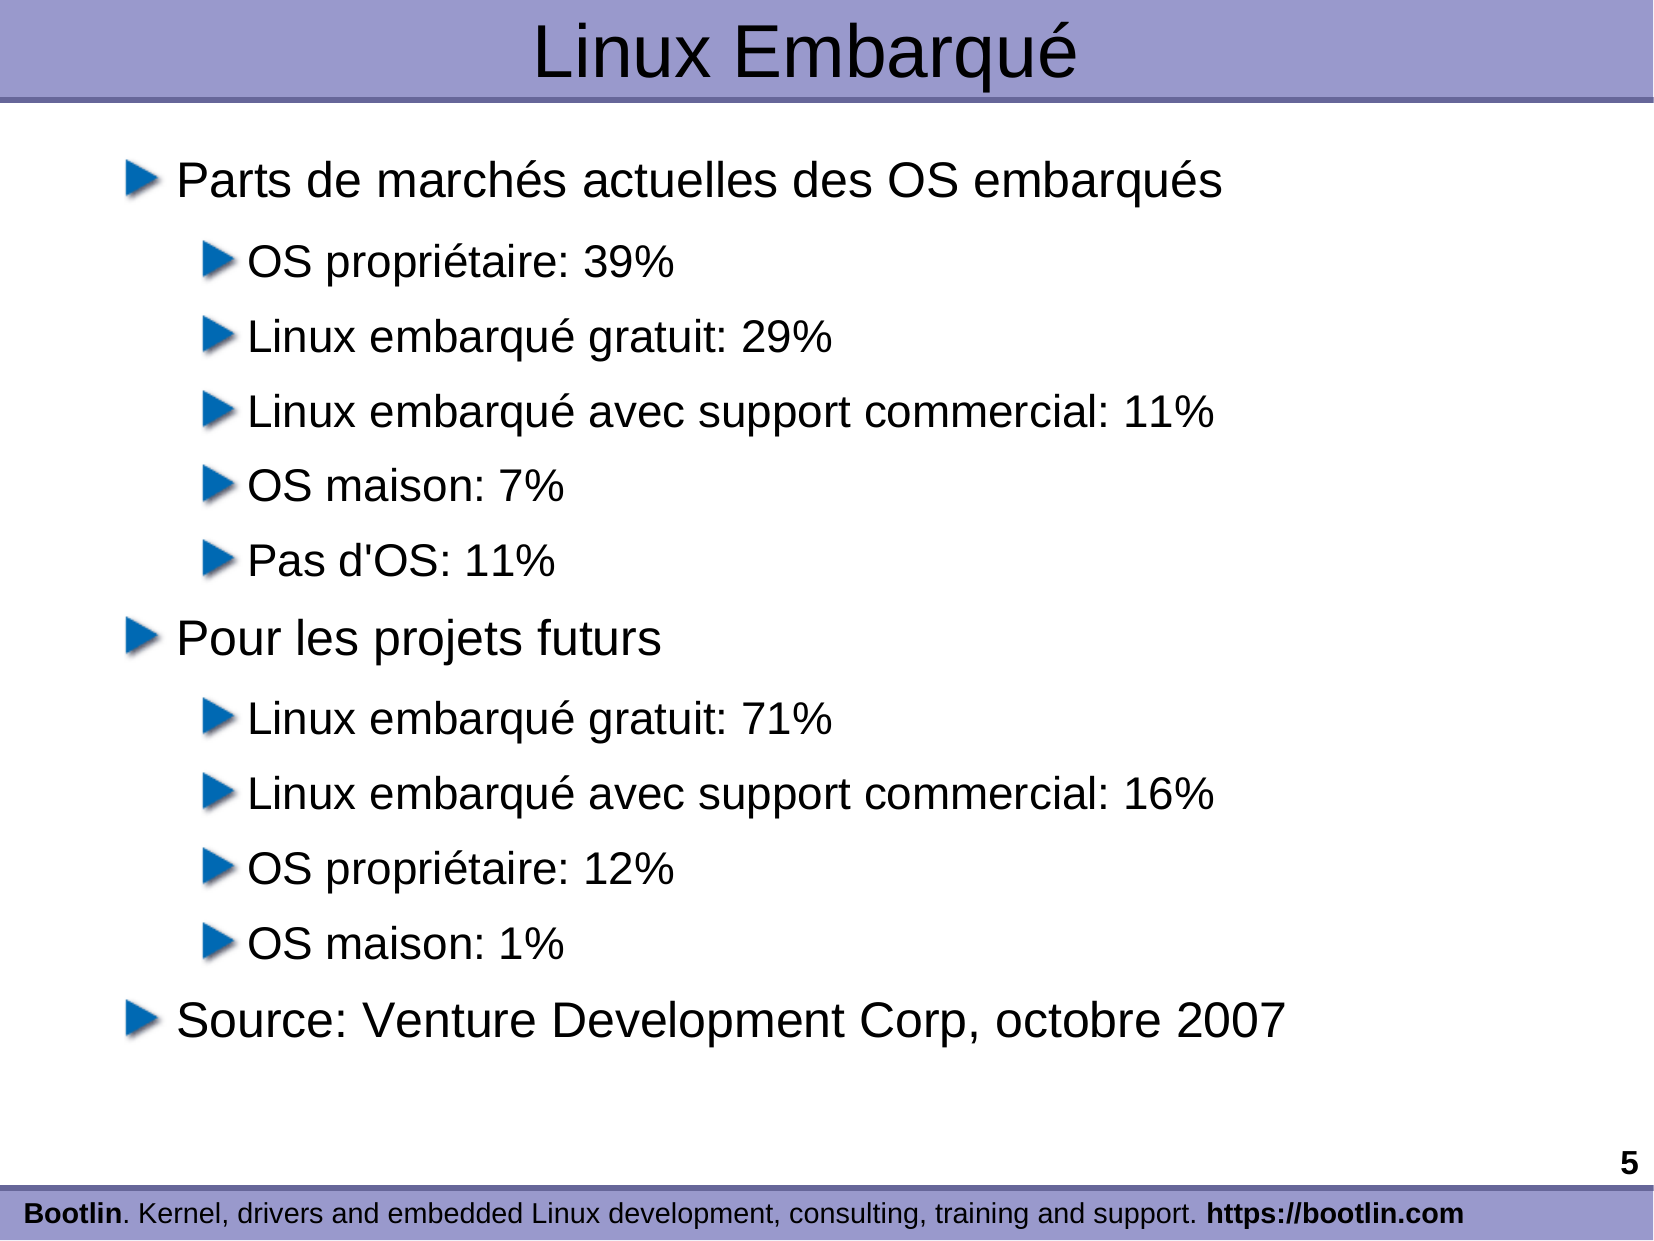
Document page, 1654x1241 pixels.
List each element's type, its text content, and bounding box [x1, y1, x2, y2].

title Linux Embarqué [60, 5, 1551, 97]
list Parts de marchés actuelles des OS embarqués OS propriétaire: 39% Linux embarqué gratuit: 29% Linux embarqué avec support commercial: 11% OS maison: 7% Pas d'OS: 11% Pour les projets futurs Linux embarqué gratuit: 71% Linux embarqué avec support commercial: 16% OS propriétaire: 12% OS maison: 1% Source: Venture Development Corp, octobre 2007 [105, 152, 1518, 1119]
